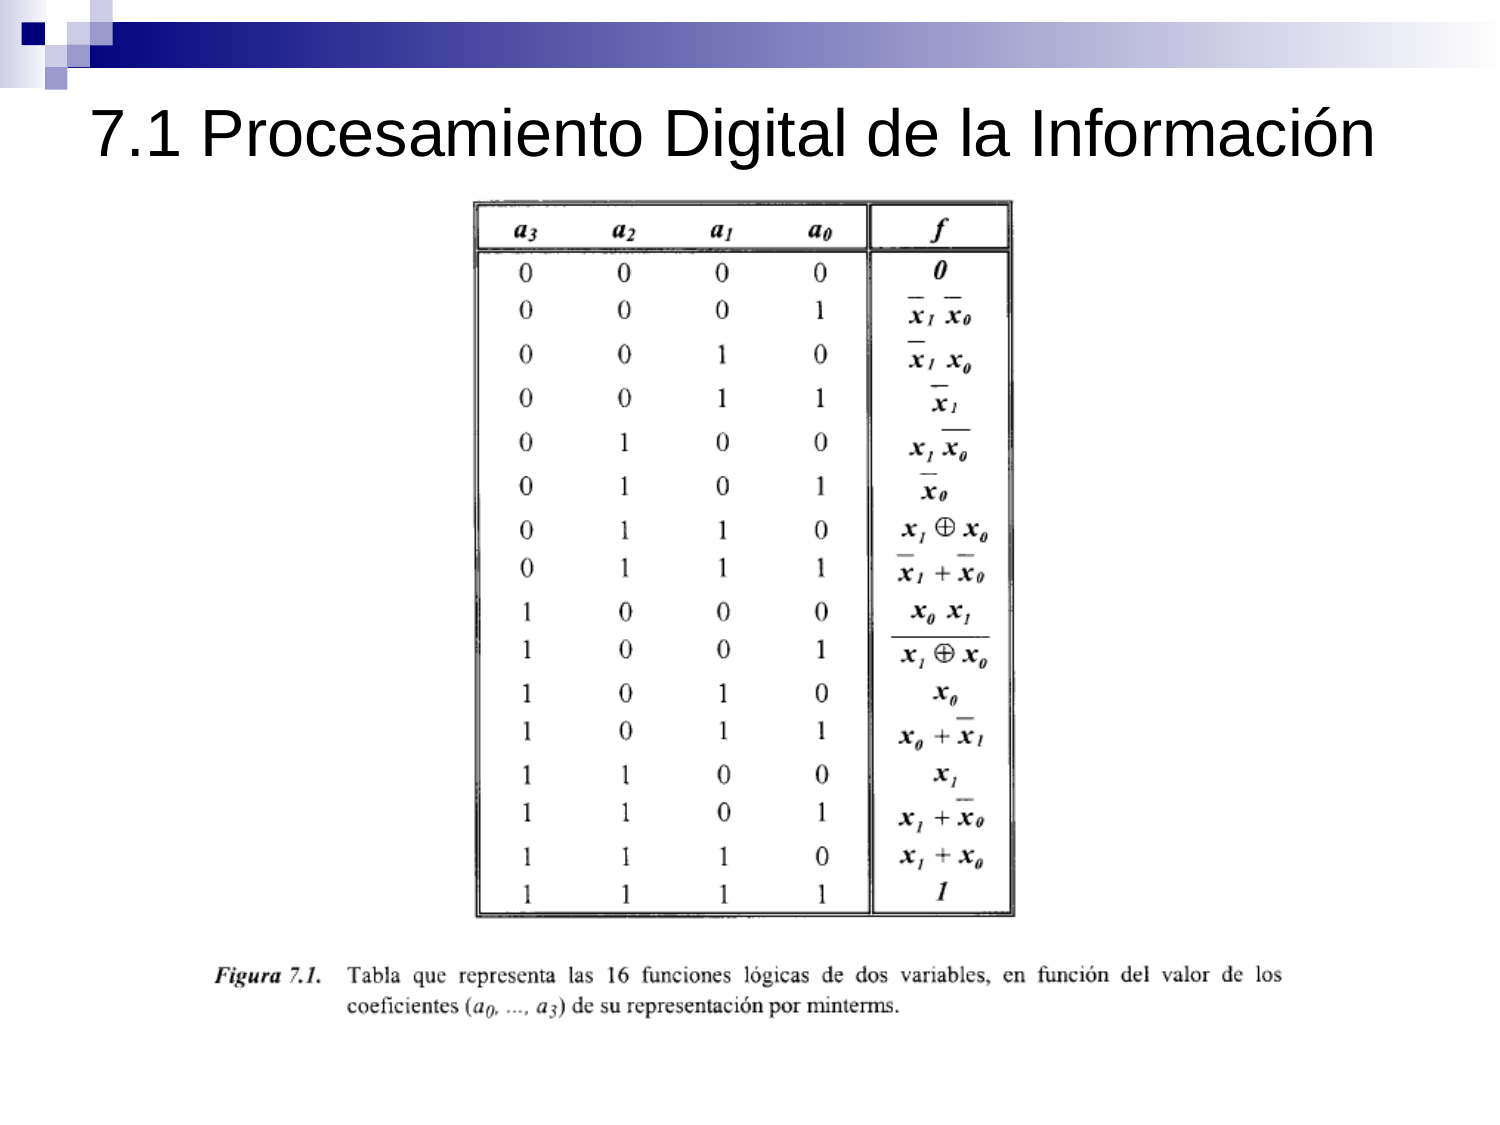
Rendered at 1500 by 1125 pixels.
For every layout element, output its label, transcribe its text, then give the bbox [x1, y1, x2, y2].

picture [194, 184, 1293, 1022]
title 7.1 Procesamiento Digital de la Información [75, 75, 1471, 185]
